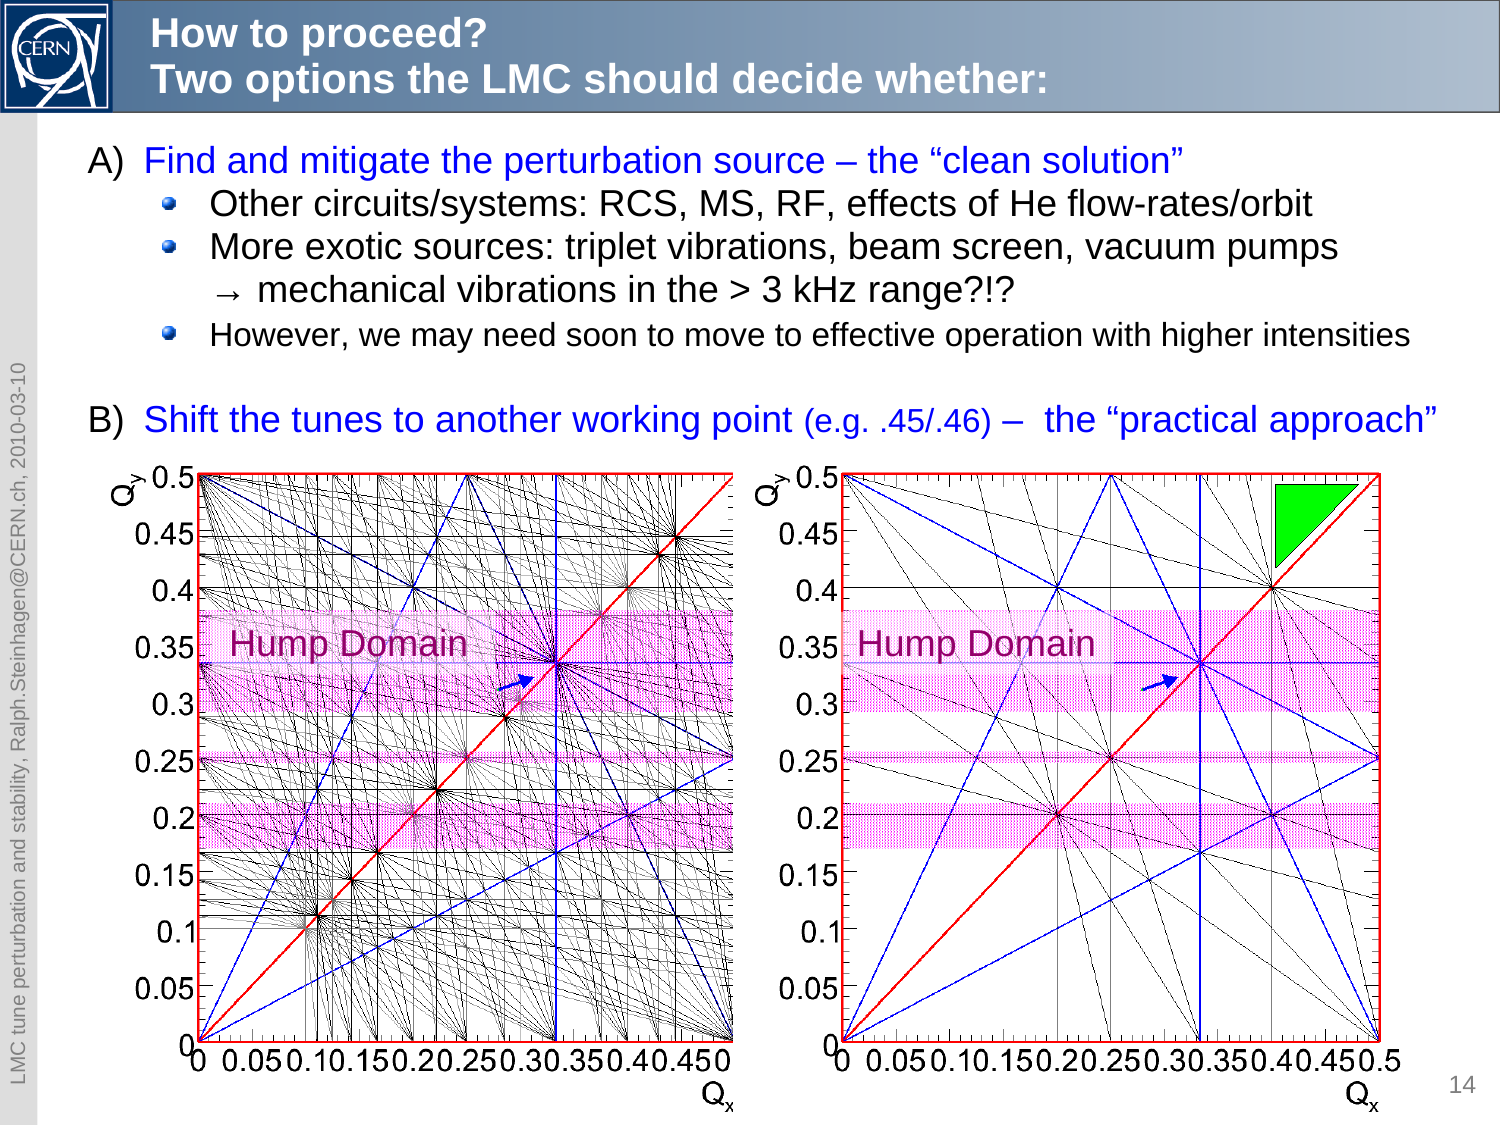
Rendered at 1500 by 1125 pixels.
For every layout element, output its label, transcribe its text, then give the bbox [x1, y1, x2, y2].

list Find and mitigate the perturbation source – the “clean solution” Other circuits/systems: RCS, MS, RF, effects of He flow-rates/orbit More exotic sources: triplet vibrations, beam screen, vacuum pumps → mechanical vibrations in the > 3 kHz range?!? However, we may need soon to move to effective operation with higher intensities Shift the tunes to another working point (e.g. .45/.46) – the “practical approach” [87, 137, 1438, 1016]
text_box Hump Domain [839, 611, 1114, 675]
text_box [1275, 484, 1359, 568]
picture [89, 460, 1413, 1121]
title How to proceed? Two options the LMC should decide whether: [150, 7, 1201, 106]
text_box Hump Domain [211, 611, 496, 675]
picture [0, 0, 113, 113]
